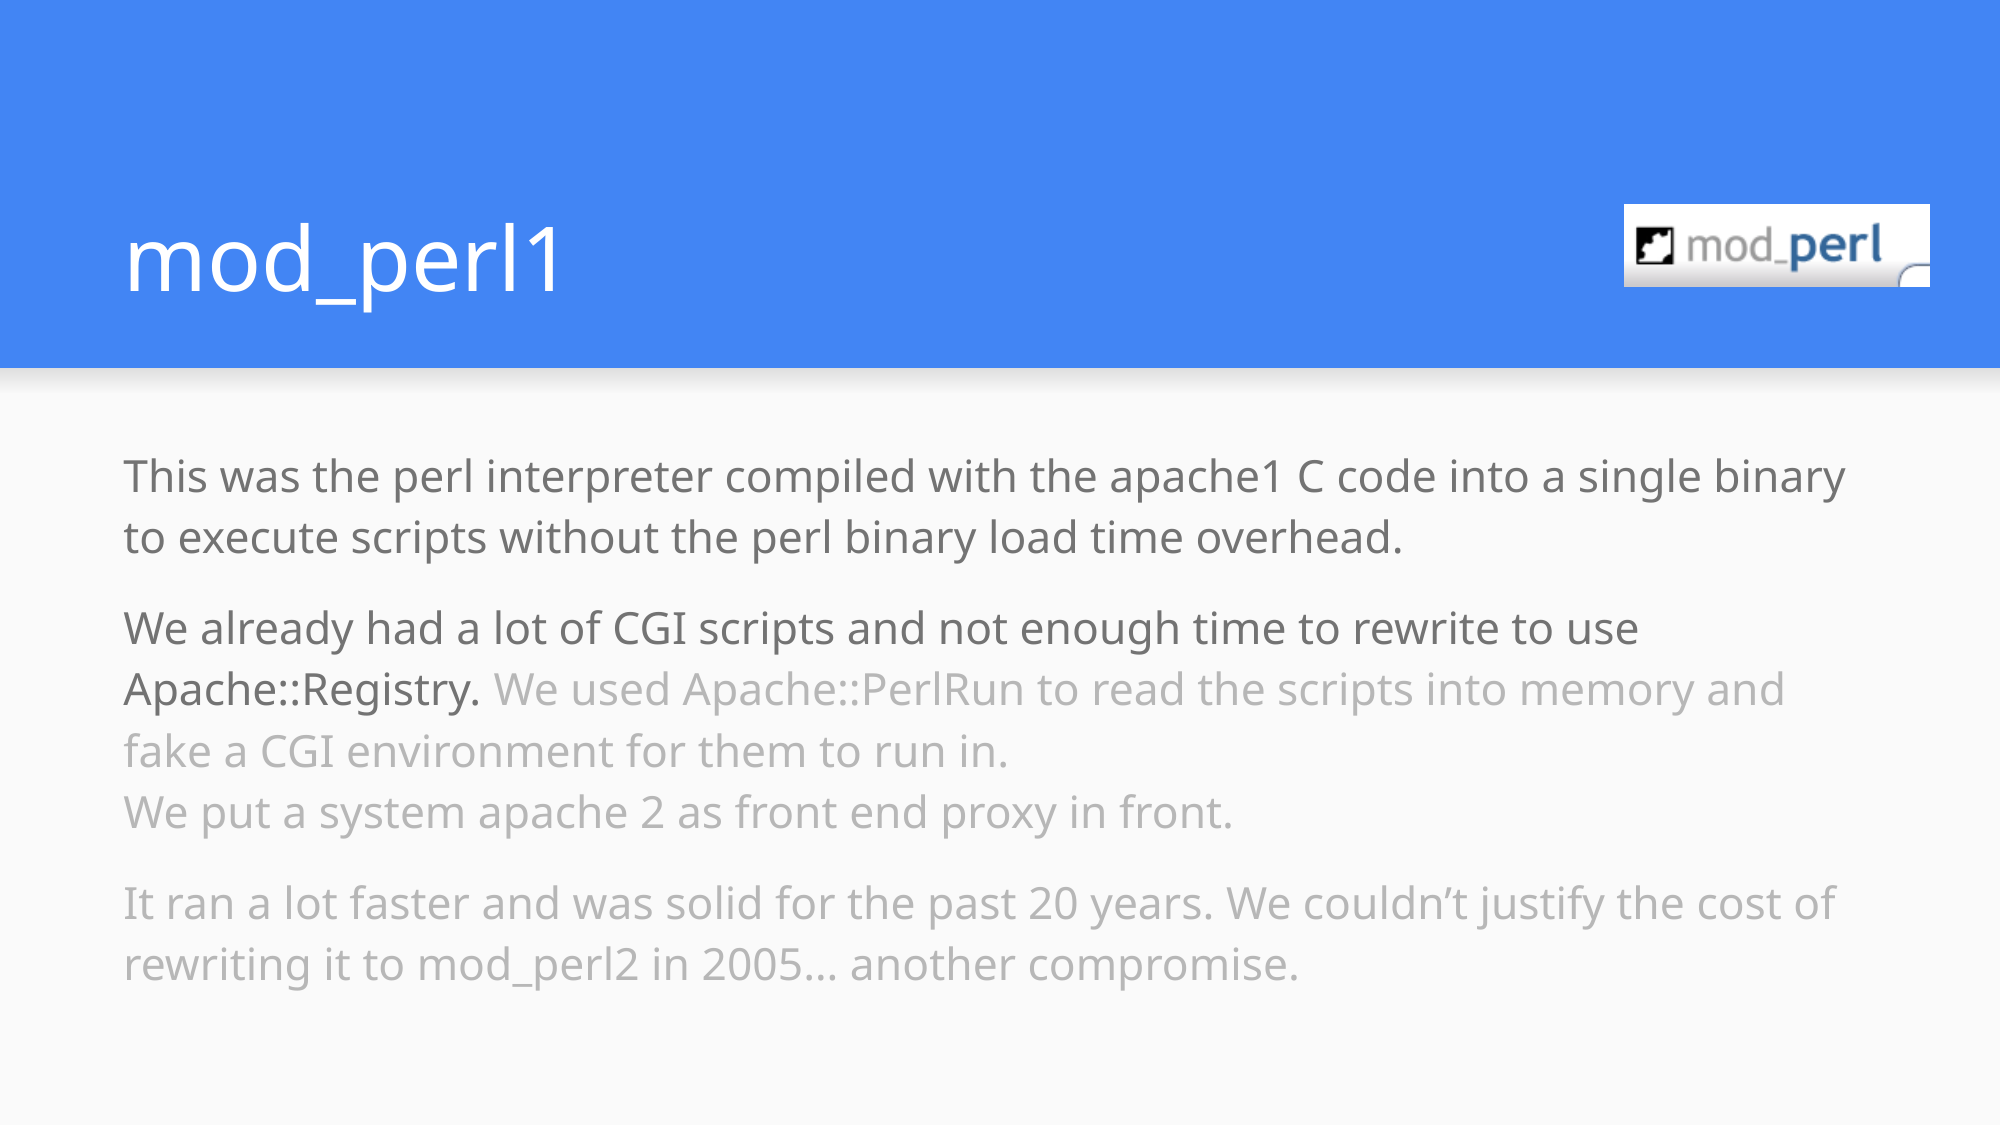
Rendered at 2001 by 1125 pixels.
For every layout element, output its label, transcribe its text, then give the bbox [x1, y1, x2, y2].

list This was the perl interpreter compiled with the apache1 C code into a single binary to execute scripts without the perl binary load time overhead. We already had a lot of CGI scripts and not enough time to rewrite to use Apache::Registry. We used Apache::PerlRun to read the scripts into memory and fake a CGI environment for them to run in. We put a system apache 2 as front end proxy in front. It ran a lot faster and was solid for the past 20 years. We couldn’t justify the cost of rewriting it to mod_perl2 in 2005… another compromise. [103, 419, 1902, 1013]
picture [1624, 204, 1930, 287]
title mod_perl1 [103, 161, 1902, 330]
